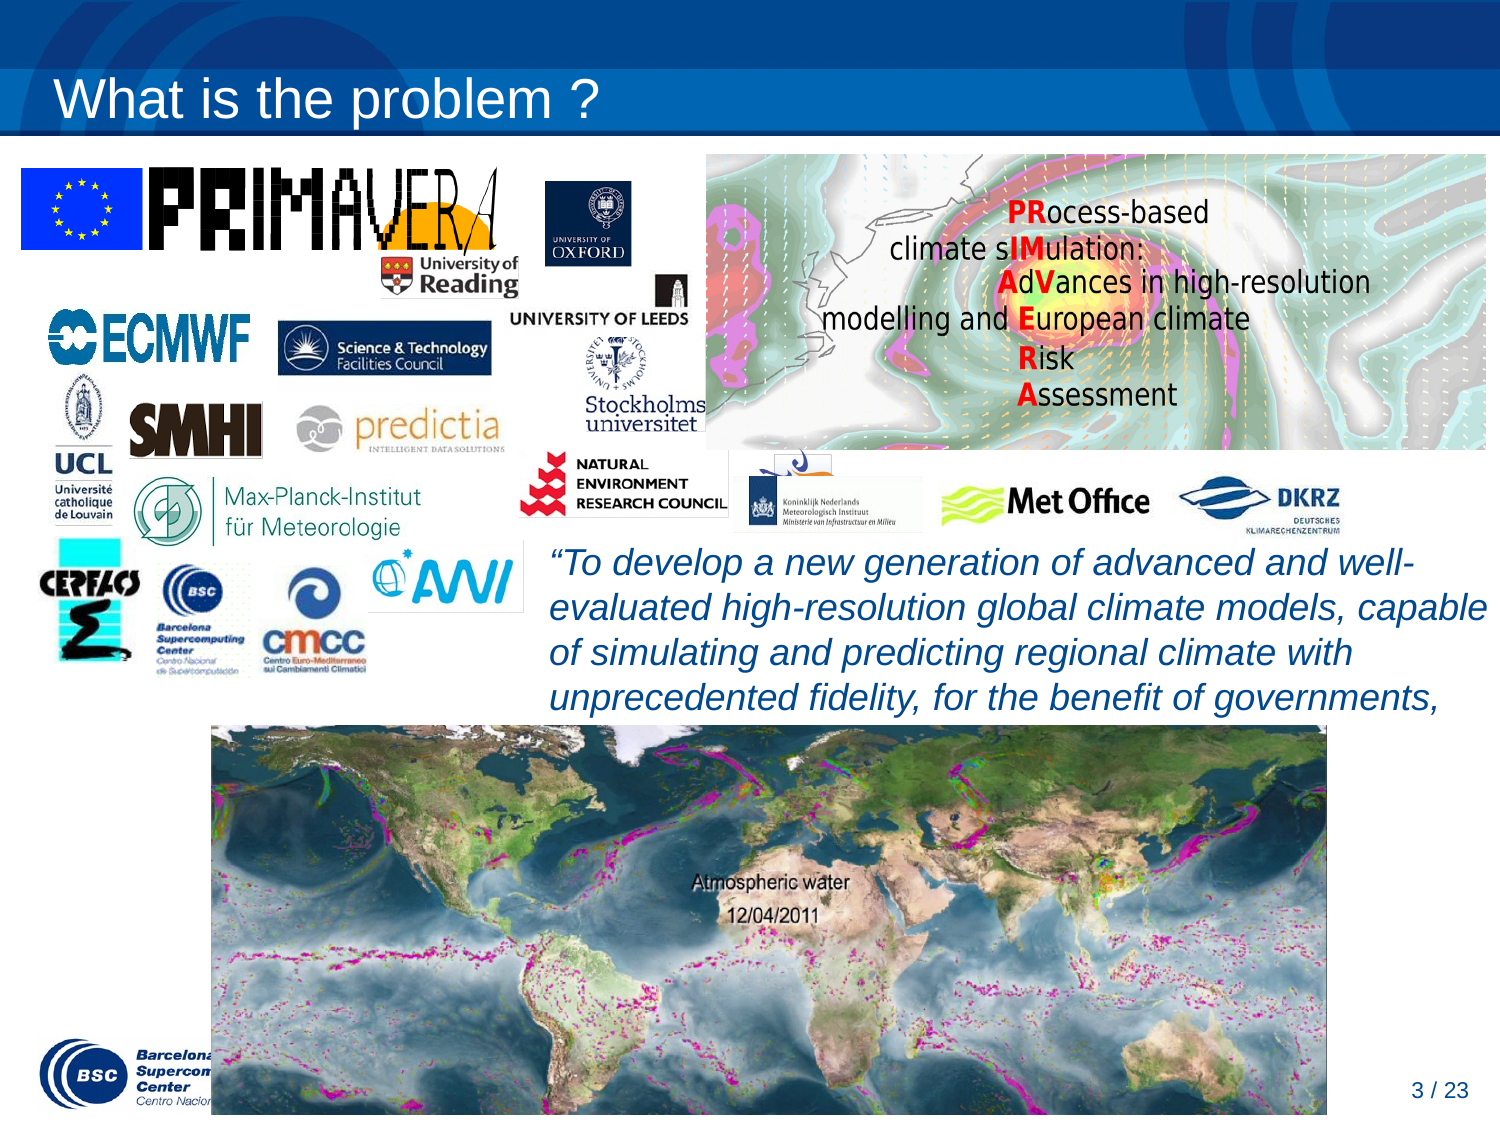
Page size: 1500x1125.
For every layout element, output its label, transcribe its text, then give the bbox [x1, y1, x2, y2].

picture [1172, 470, 1345, 530]
picture [37, 725, 1327, 1115]
picture [69, 309, 78, 314]
picture [37, 474, 524, 675]
picture [277, 303, 492, 392]
picture [0, 0, 1500, 136]
picture [544, 180, 632, 267]
picture [155, 559, 250, 678]
text_box <number> / 23 [1364, 1042, 1484, 1111]
picture [48, 309, 250, 365]
text_box “To develop a new generation of advanced and well-evaluated high-resolution global climate models, capable of simulating and predicting regional climate with unprecedented fidelity, for the benefit of governments, business and society in general.” [534, 530, 1500, 770]
picture [128, 400, 263, 459]
picture [48, 371, 119, 526]
picture [295, 404, 505, 453]
text_box What is the problem ? [37, 67, 765, 131]
picture [21, 154, 1486, 530]
